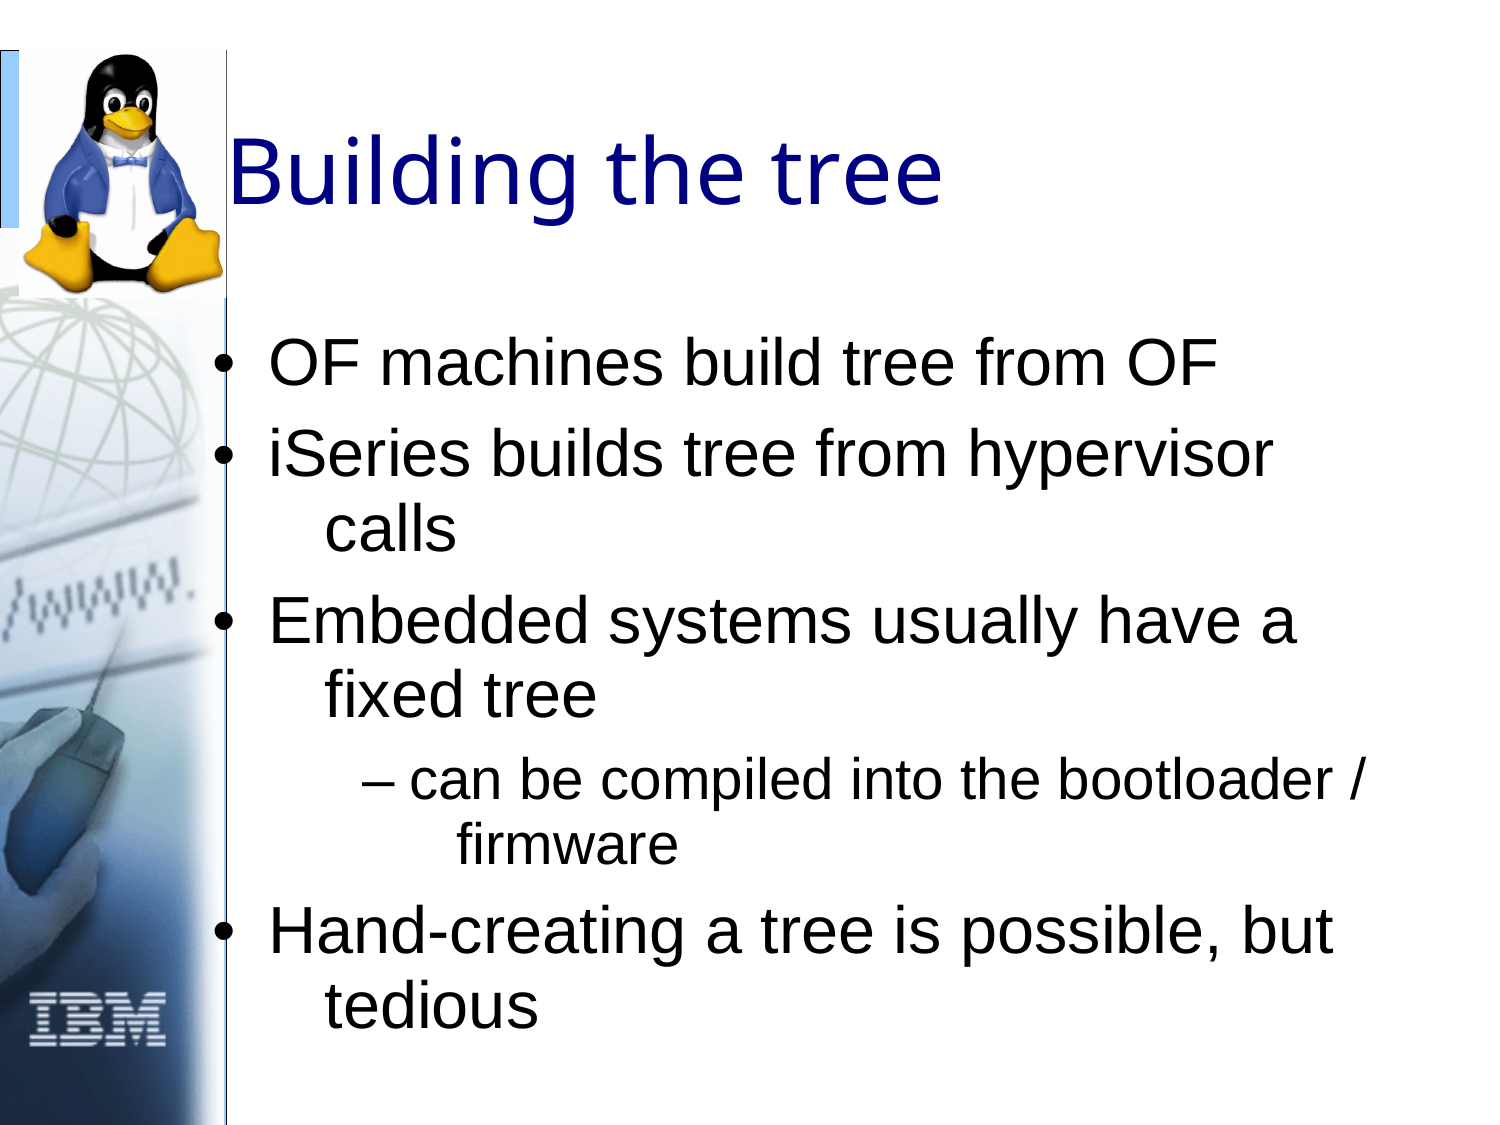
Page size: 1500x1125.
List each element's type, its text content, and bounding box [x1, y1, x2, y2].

list OF machines build tree from OF iSeries builds tree from hypervisor calls Embedded systems usually have a fixed tree can be compiled into the bootloader / firmware Hand-creating a tree is possible, but tedious [212, 324, 1388, 1043]
title Building the tree [224, 107, 1388, 231]
